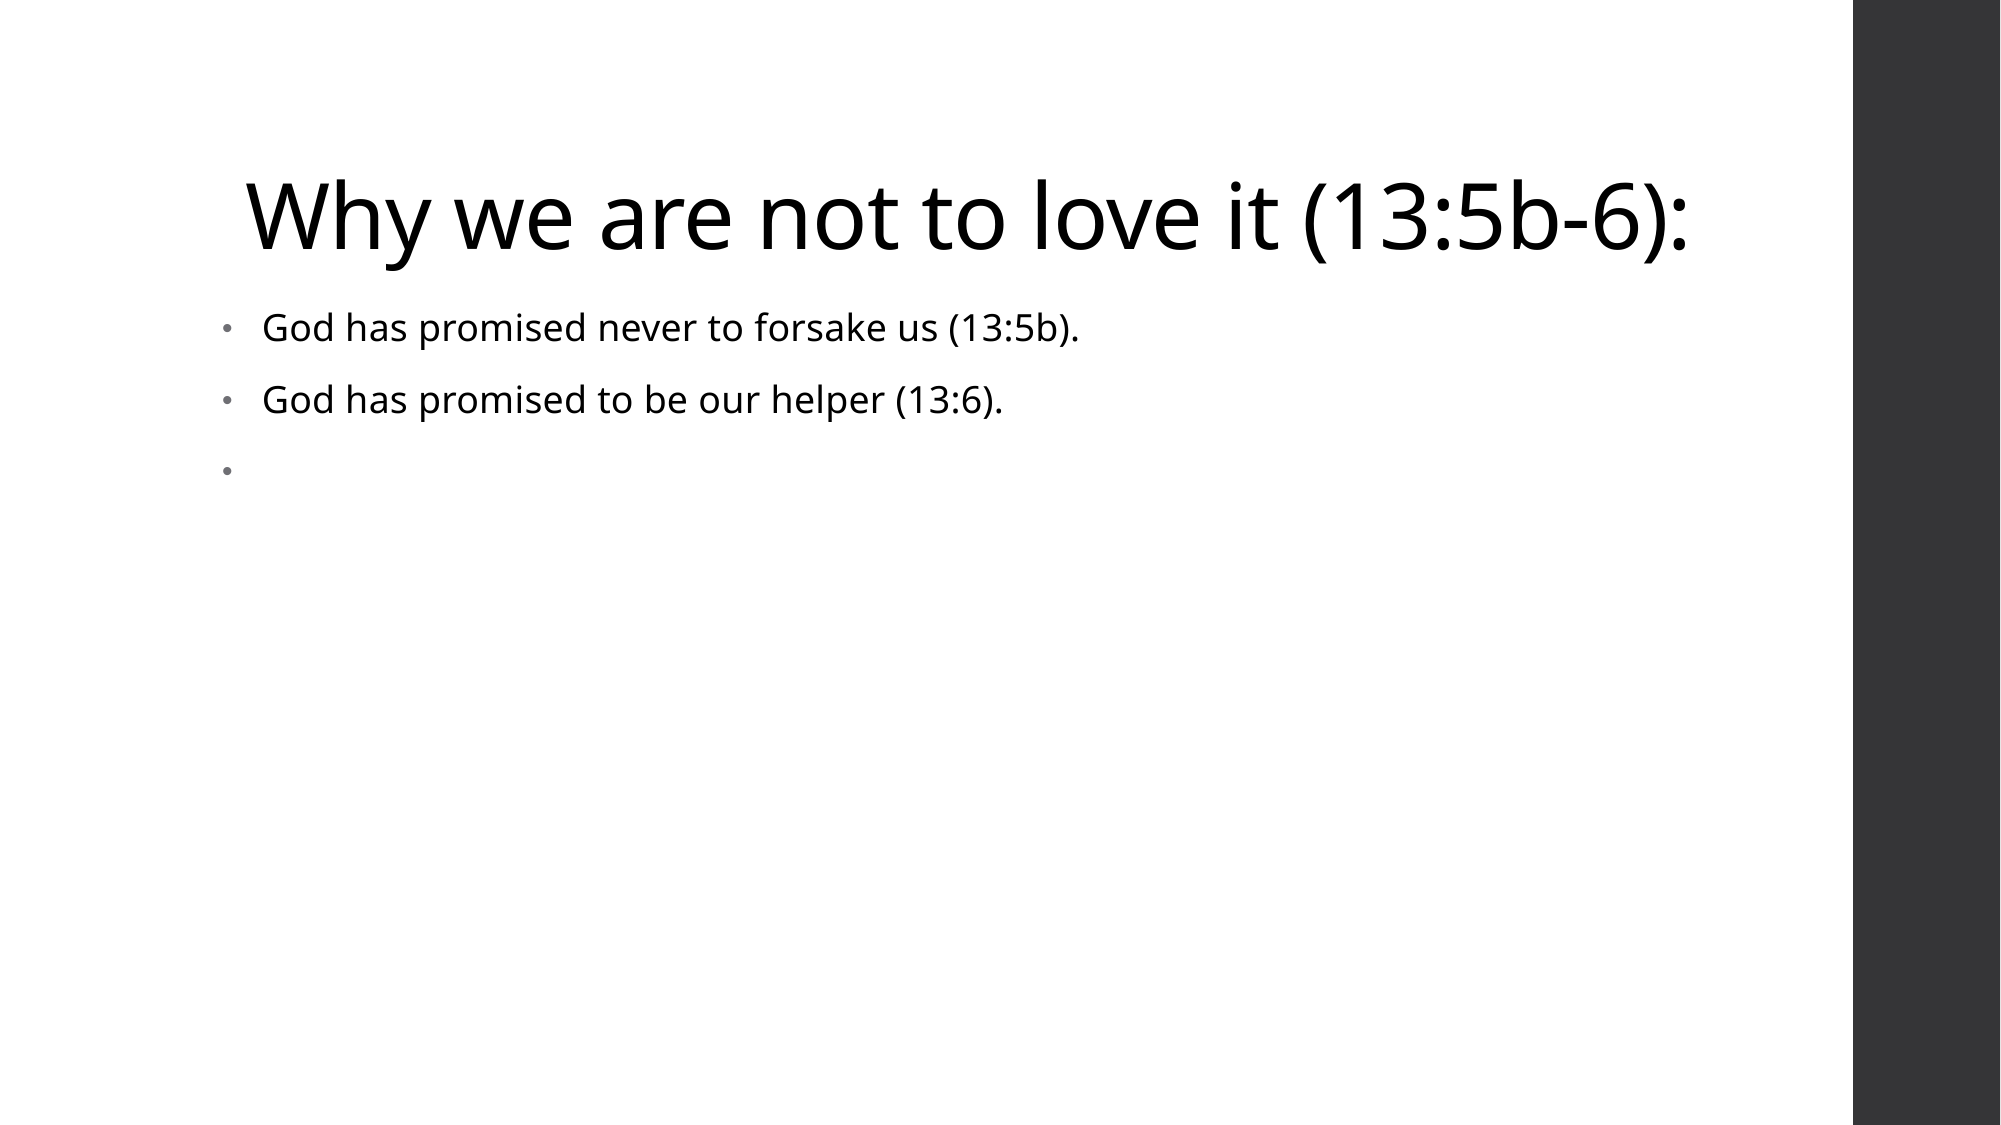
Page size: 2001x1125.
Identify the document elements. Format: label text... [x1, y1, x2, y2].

title Why we are not to love it (13:5b-6): [206, 60, 1797, 278]
list God has promised never to forsake us (13:5b). God has promised to be our helper (13:6). [206, 299, 1617, 1014]
